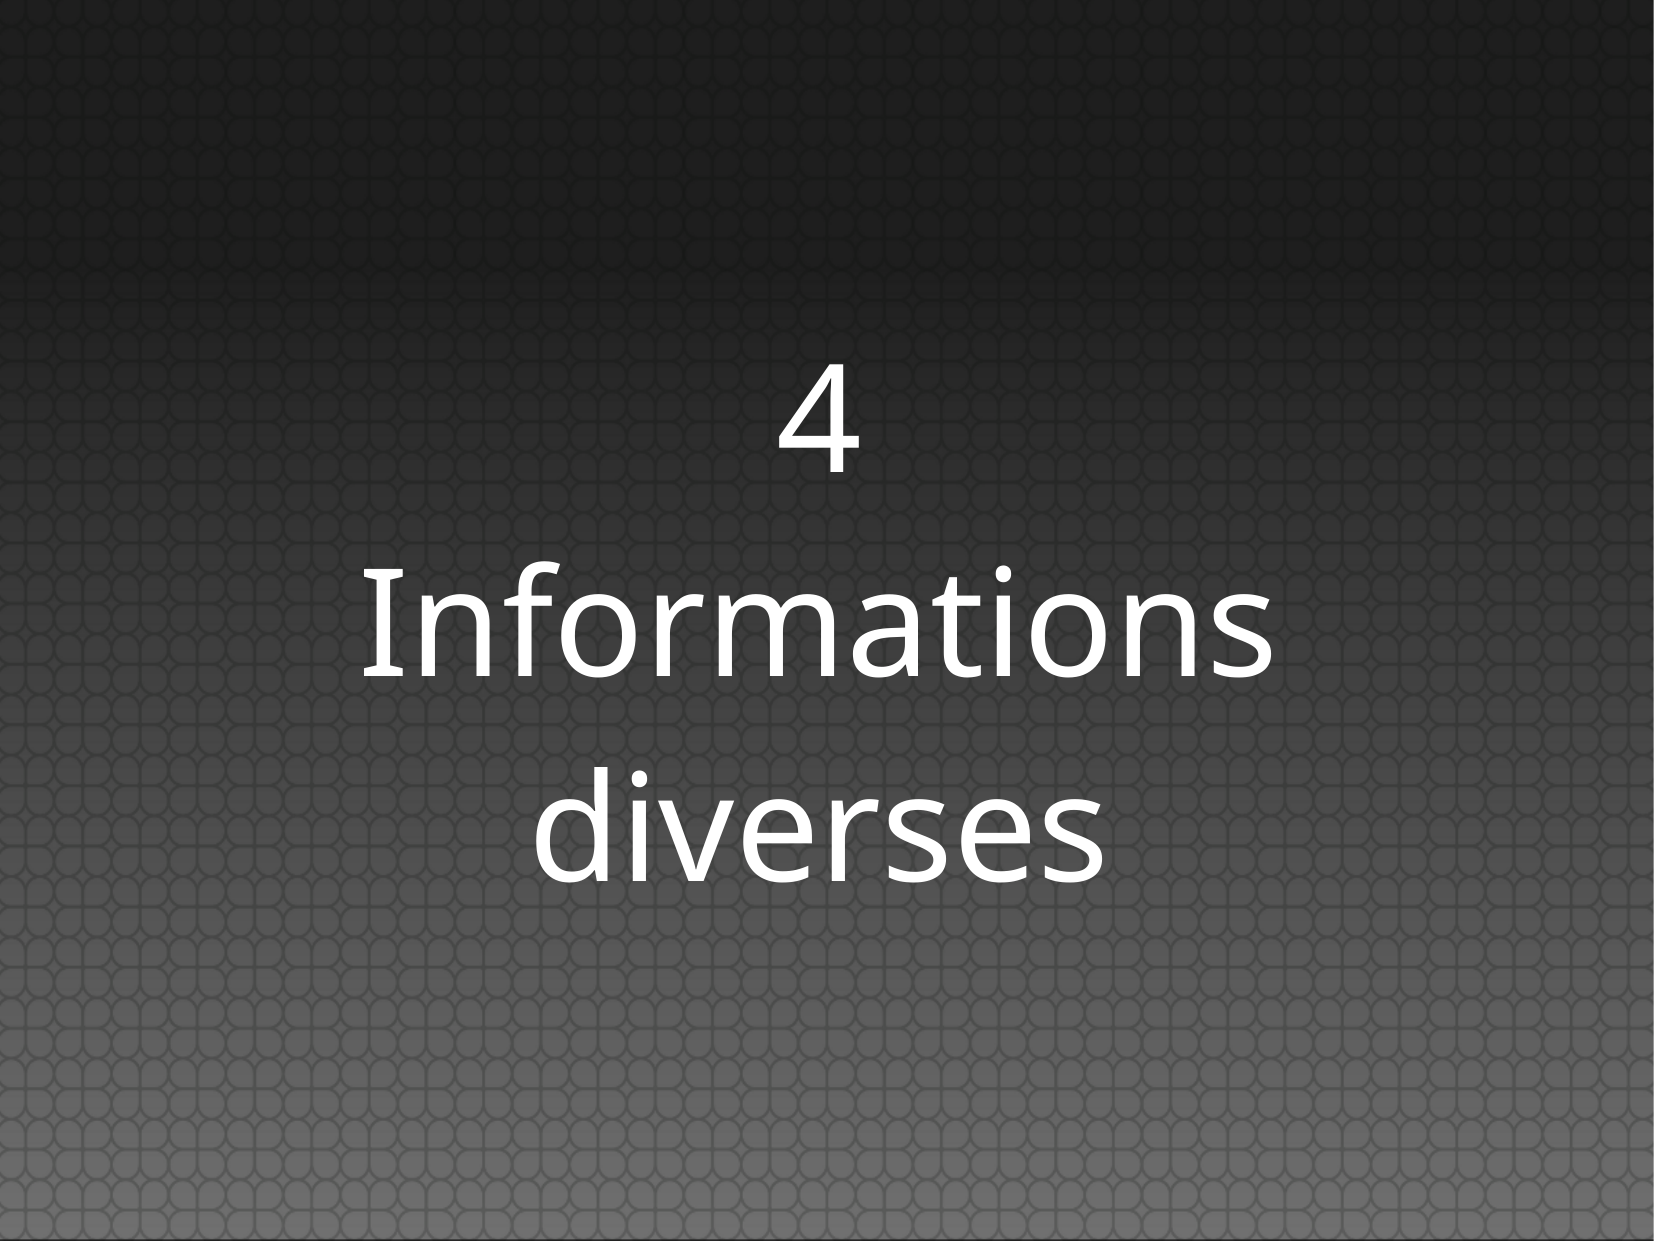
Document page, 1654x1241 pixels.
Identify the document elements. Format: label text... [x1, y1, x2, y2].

picture [0, 0, 1654, 1241]
title 4 Informations diverses [75, 390, 1564, 848]
